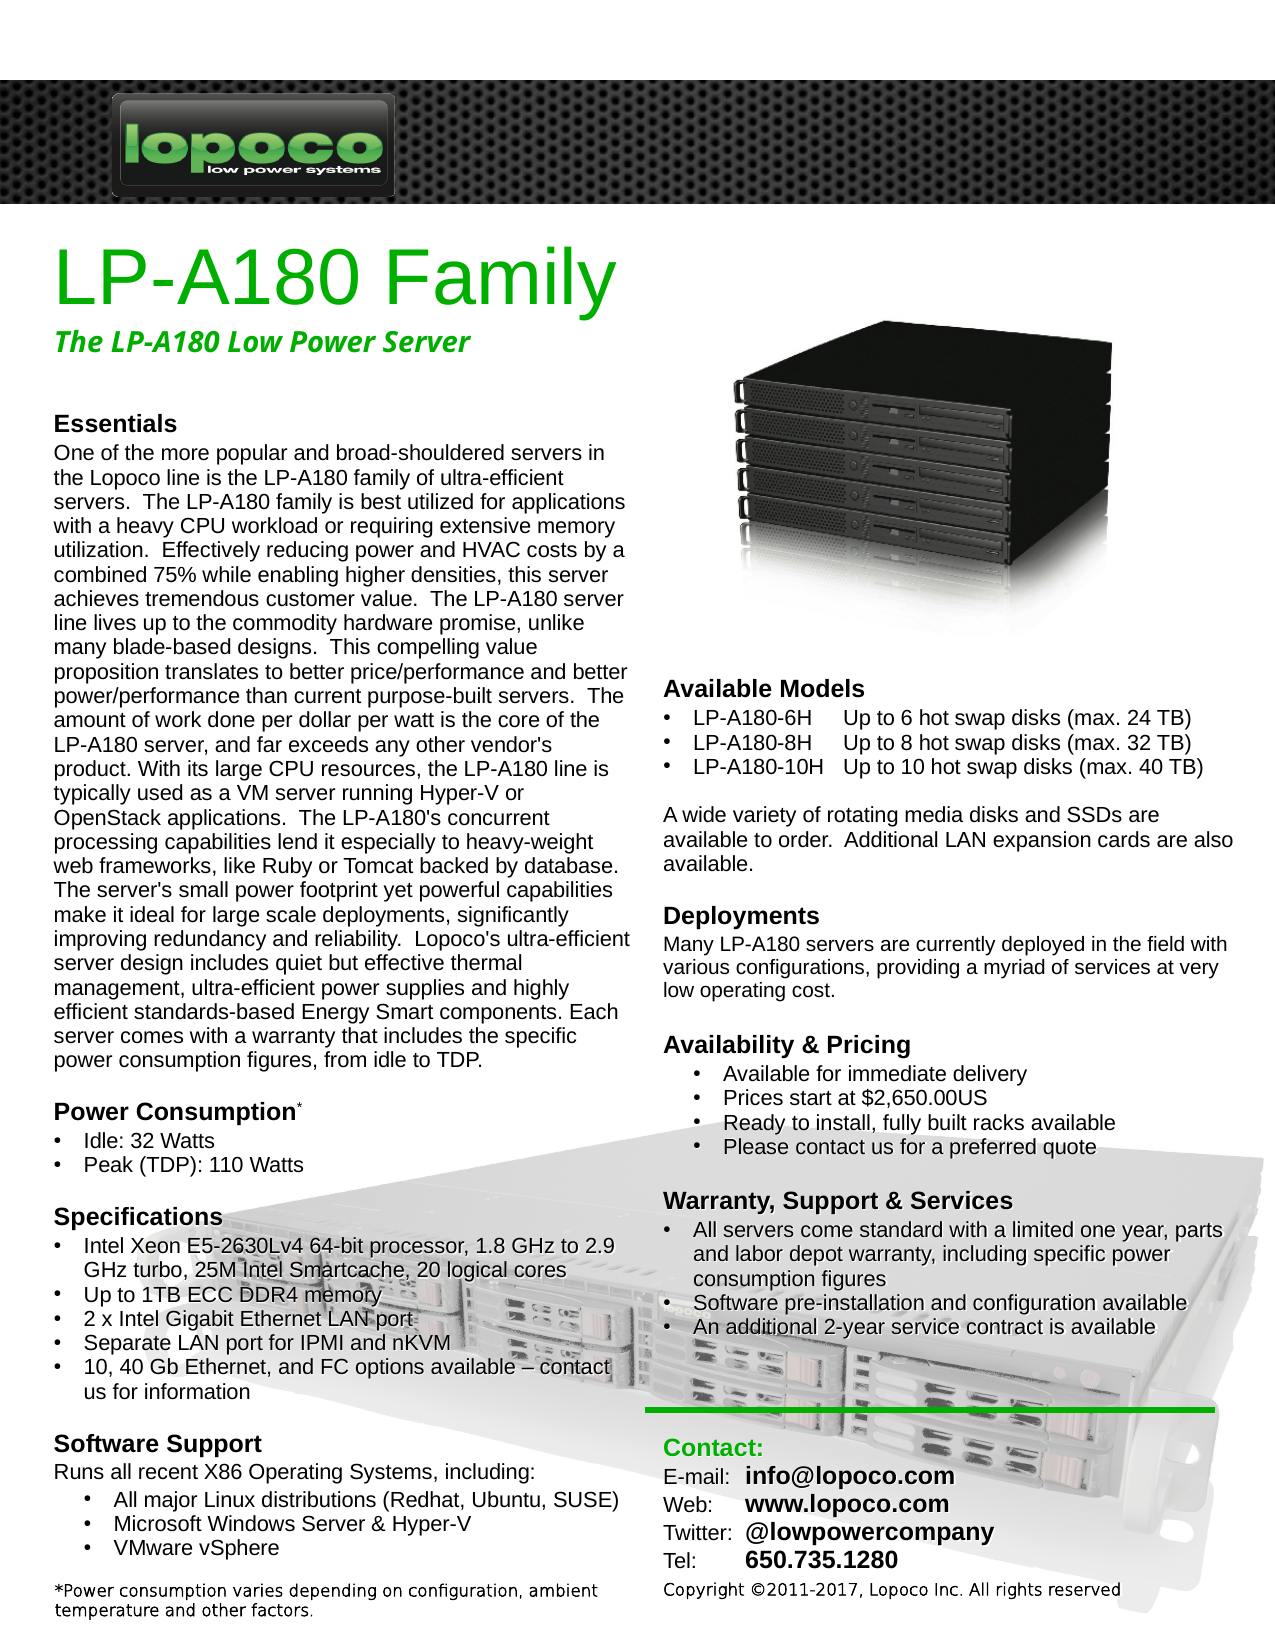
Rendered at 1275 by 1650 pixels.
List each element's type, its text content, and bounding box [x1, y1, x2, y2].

text_box Available Models LP-A180-6H Up to 6 hot swap disks (max. 24 TB) LP-A180-8H Up to 8 hot swap disks (max. 32 TB) LP-A180-10H Up to 10 hot swap disks (max. 40 TB) A wide variety of rotating media disks and SSDs are available to order. Additional LAN expansion cards are also available. Deployments Many LP-A180 servers are currently deployed in the field with various configurations, providing a myriad of services at very low operating cost. Availability & Pricing Available for immediate delivery Prices start at $2,650.00US Ready to install, fully built racks available Please contact us for a preferred quote Warranty, Support & Services All servers come standard with a limited one year, parts and labor depot warranty, including specific power consumption figures Software pre-installation and configuration available An additional 2-year service contract is available [663, 675, 1246, 1346]
text_box *Power consumption varies depending on configuration, ambient temperature and other factors. [54, 1580, 601, 1621]
picture [135, 1121, 1264, 1621]
picture [0, 80, 1275, 204]
subtitle Essentials One of the more popular and broad-shouldered servers in the Lopoco line is the LP-A180 family of ultra-efficient servers. The LP-A180 family is best utilized for applications with a heavy CPU workload or requiring extensive memory utilization. Effectively reducing power and HVAC costs by a combined 75% while enabling higher densities, this server achieves tremendous customer value. The LP-A180 server line lives up to the commodity hardware promise, unlike many blade-based designs. This compelling value proposition translates to better price/performance and better power/performance than current purpose-built servers. The amount of work done per dollar per watt is the core of the LP-A180 server, and far exceeds any other vendor's product. With its large CPU resources, the LP-A180 line is typically used as a VM server running Hyper-V or OpenStack applications. The LP-A180's concurrent processing capabilities lend it especially to heavy-weight web frameworks, like Ruby or Tomcat backed by database. The server's small power footprint yet powerful capabilities make it ideal for large scale deployments, significantly improving redundancy and reliability. Lopoco's ultra-efficient server design includes quiet but effective thermal management, ultra-efficient power supplies and highly efficient standards-based Energy Smart components. Each server comes with a warranty that includes the specific power consumption figures, from idle to TDP. Power Consumption* Idle: 32 Watts Peak (TDP): 110 Watts Specifications Intel Xeon E5-2630Lv4 64-bit processor, 1.8 GHz to 2.9 GHz turbo, 25M Intel Smartcache, 20 logical cores Up to 1TB ECC DDR4 memory 2 x Intel Gigabit Ethernet LAN port Separate LAN port for IPMI and nKVM 10, 40 Gb Ethernet, and FC options available – contact us for information Software Support Runs all recent X86 Operating Systems, including: All major Linux distributions (Redhat, Ubuntu, SUSE) Microsoft Windows Server & Hyper-V VMware vSphere [53, 410, 636, 1562]
picture [712, 299, 1140, 637]
text_box Contact: E-mail: info@lopoco.com Web: www.lopoco.com Twitter: @lowpowercompany Tel: 650.735.1280 Copyright ©2011-2017, Lopoco Inc. All rights reserved [663, 1350, 1246, 1606]
text_box LP-A180 Family The LP-A180 Low Power Server [53, 232, 636, 383]
